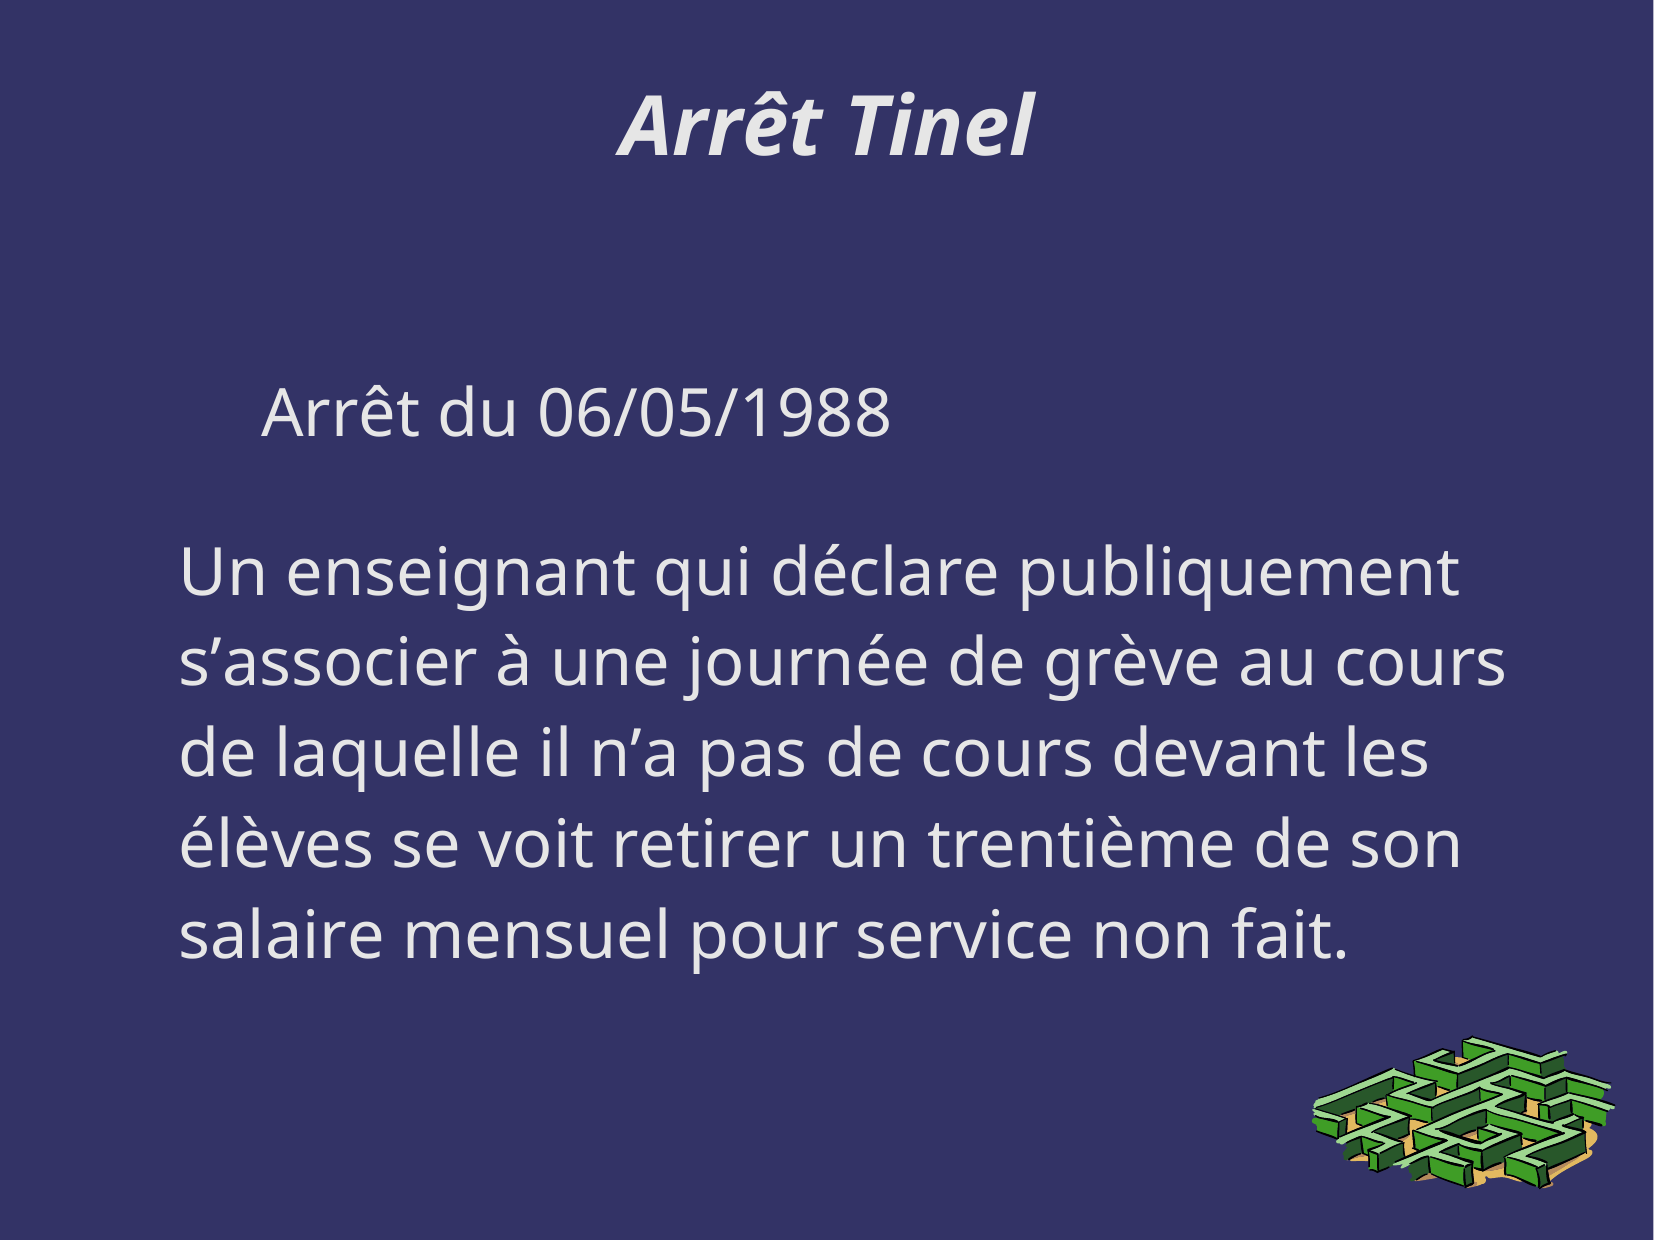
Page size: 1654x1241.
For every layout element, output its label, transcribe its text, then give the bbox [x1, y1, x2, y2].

title Arrêt Tinel [121, 26, 1534, 219]
list Arrêt du 06/05/1988 Un enseignant qui déclare publiquement s’associer à une journée de grève au cours de laquelle il n’a pas de cours devant les élèves se voit retirer un trentième de son salaire mensuel pour service non fait. [178, 364, 1570, 1132]
